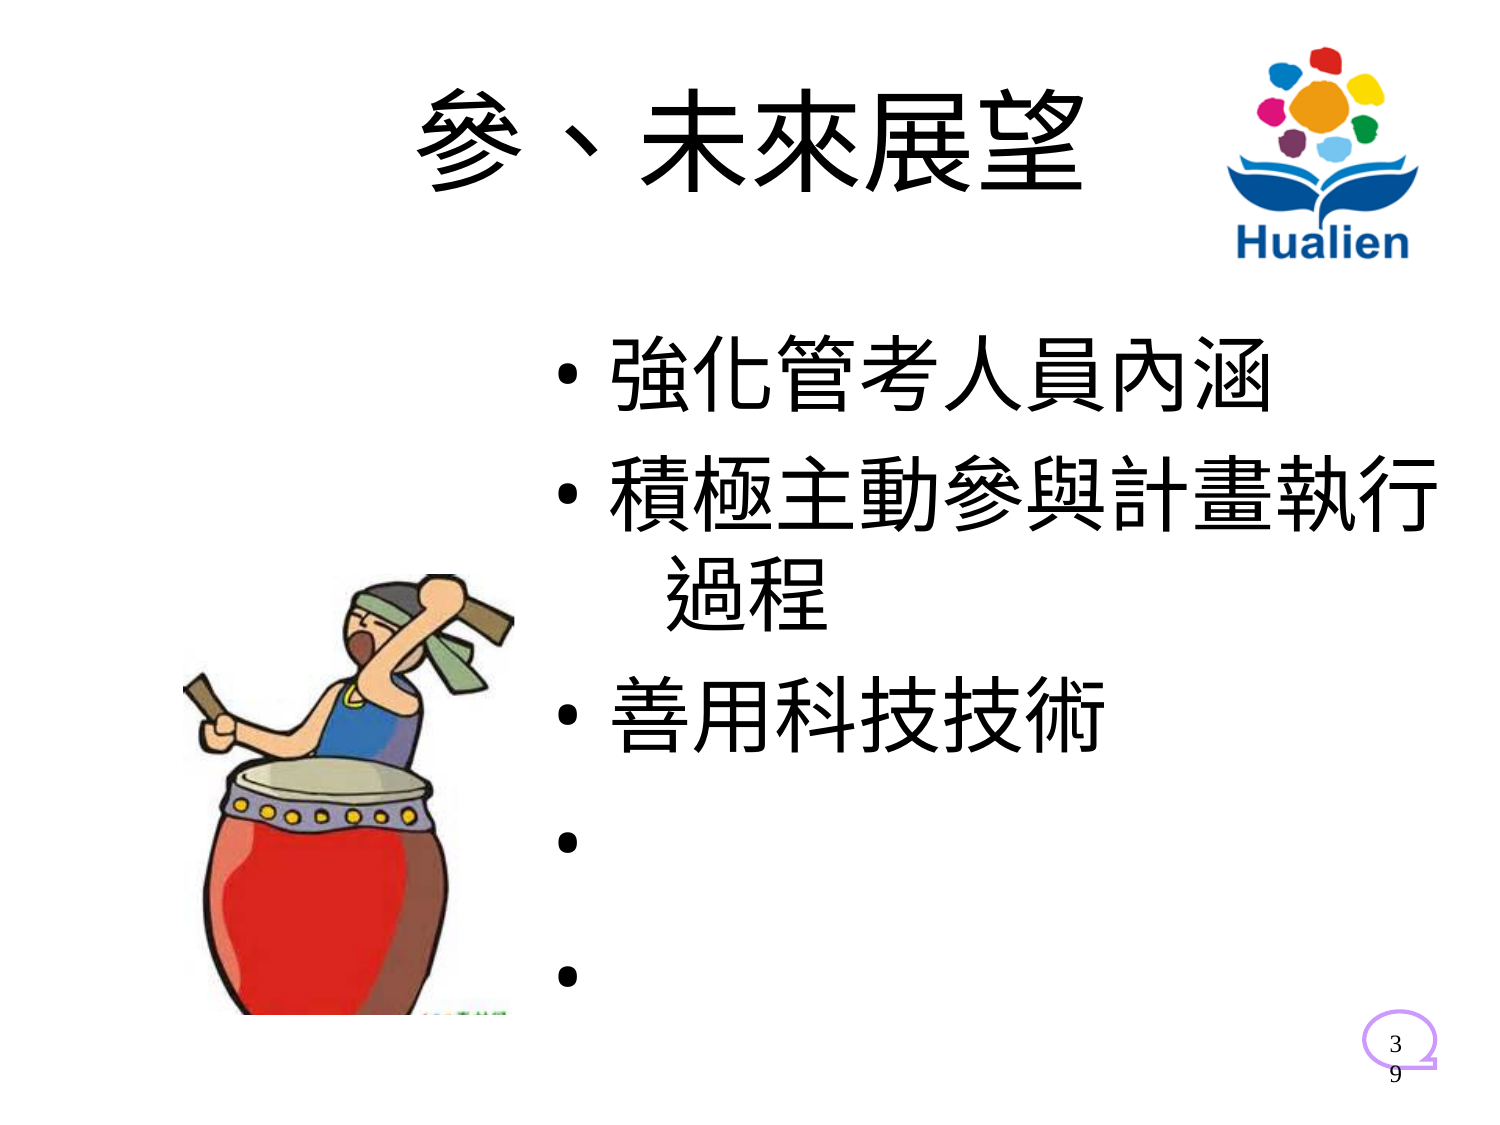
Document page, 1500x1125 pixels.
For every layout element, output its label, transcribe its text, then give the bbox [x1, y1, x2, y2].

picture [183, 574, 515, 1015]
picture [1222, 233, 1424, 264]
title 參、未來展望 [75, 45, 1426, 233]
text_box 39 [1364, 1011, 1436, 1068]
list 強化管考人員內涵 積極主動參與計畫執行過程 善用科技技術 [536, 314, 1487, 1012]
